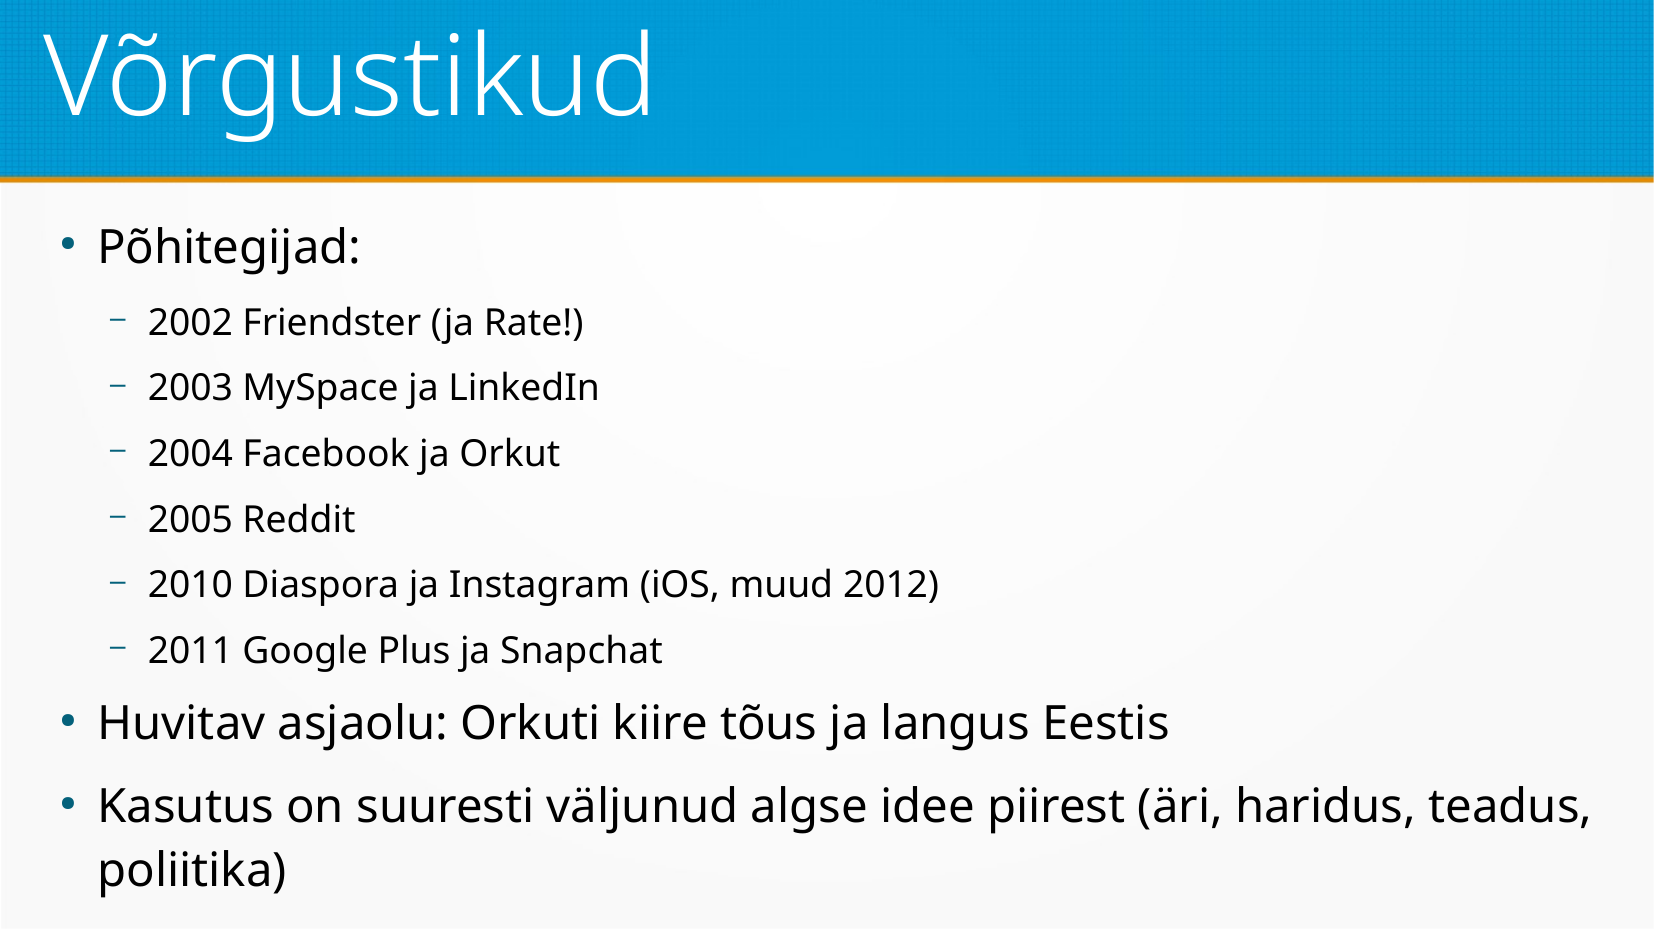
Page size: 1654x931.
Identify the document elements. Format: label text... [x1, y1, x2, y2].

title Võrgustikud [43, 0, 1619, 149]
list Põhitegijad: 2002 Friendster (ja Rate!) 2003 MySpace ja LinkedIn 2004 Facebook ja Orkut 2005 Reddit 2010 Diaspora ja Instagram (iOS, muud 2012) 2011 Google Plus ja Snapchat Huvitav asjaolu: Orkuti kiire tõus ja langus Eestis Kasutus on suuresti väljunud algse idee piirest (äri, haridus, teadus, poliitika) [47, 212, 1607, 902]
picture [0, 175, 1654, 931]
